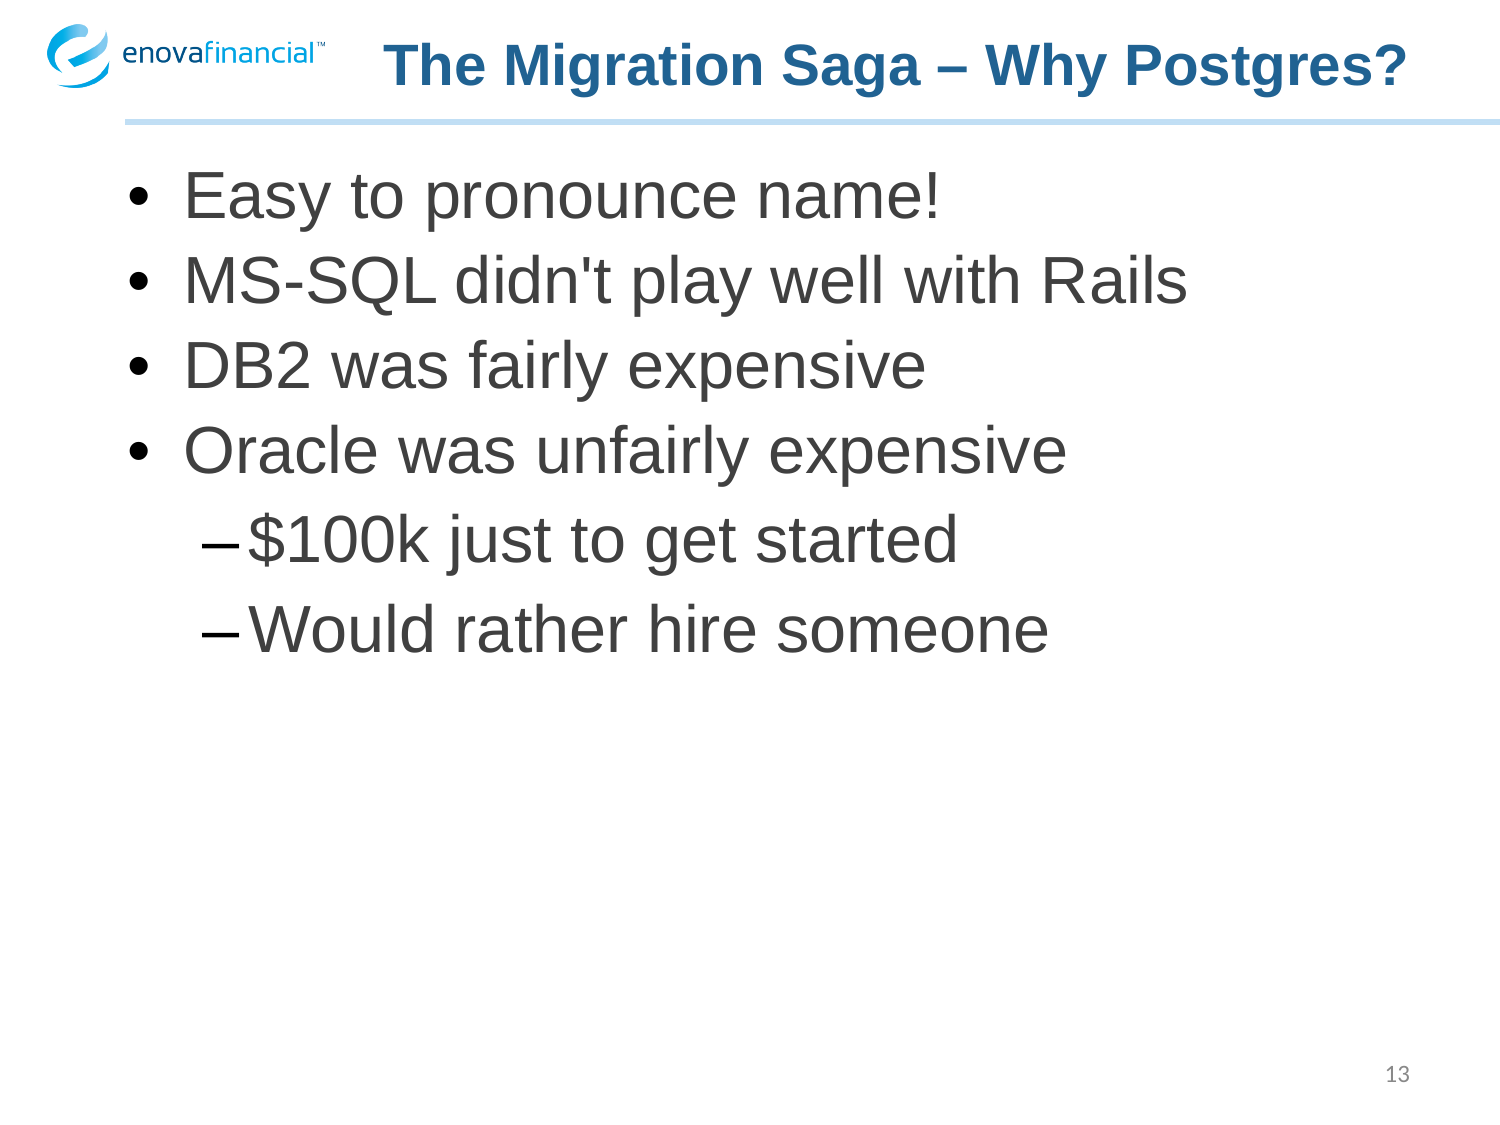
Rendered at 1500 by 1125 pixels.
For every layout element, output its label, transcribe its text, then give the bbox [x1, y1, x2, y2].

text_box 28 [1074, 1042, 1426, 1103]
list Easy to pronounce name! MS-SQL didn't play well with Rails DB2 was fairly expensive Oracle was unfairly expensive $100k just to get started Would rather hire someone [112, 149, 1425, 988]
list The Migration Saga – Why Postgres? [337, 24, 1426, 113]
picture [125, 119, 1500, 125]
picture [47, 24, 325, 88]
